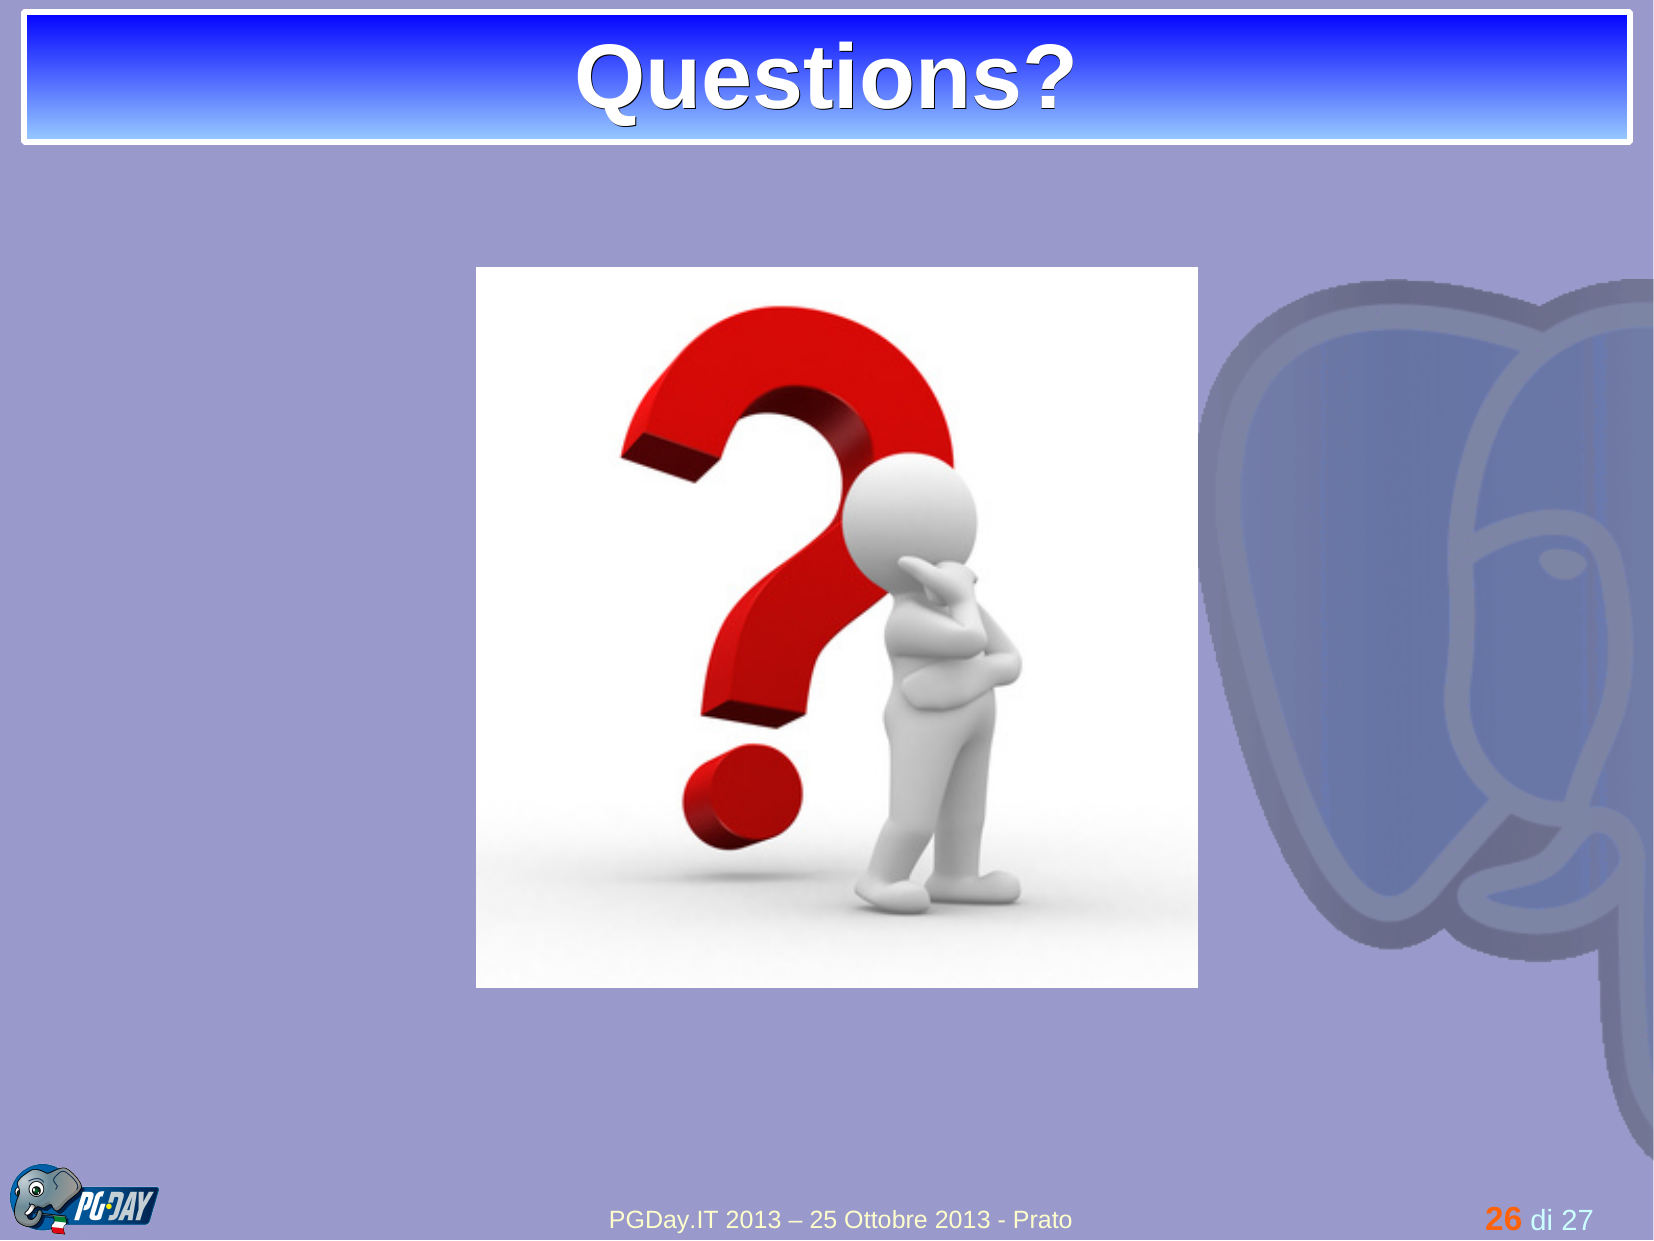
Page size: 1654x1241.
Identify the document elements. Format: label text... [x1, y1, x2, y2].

picture [476, 267, 1654, 1182]
title Questions? [23, 11, 1630, 142]
picture [9, 1163, 160, 1236]
